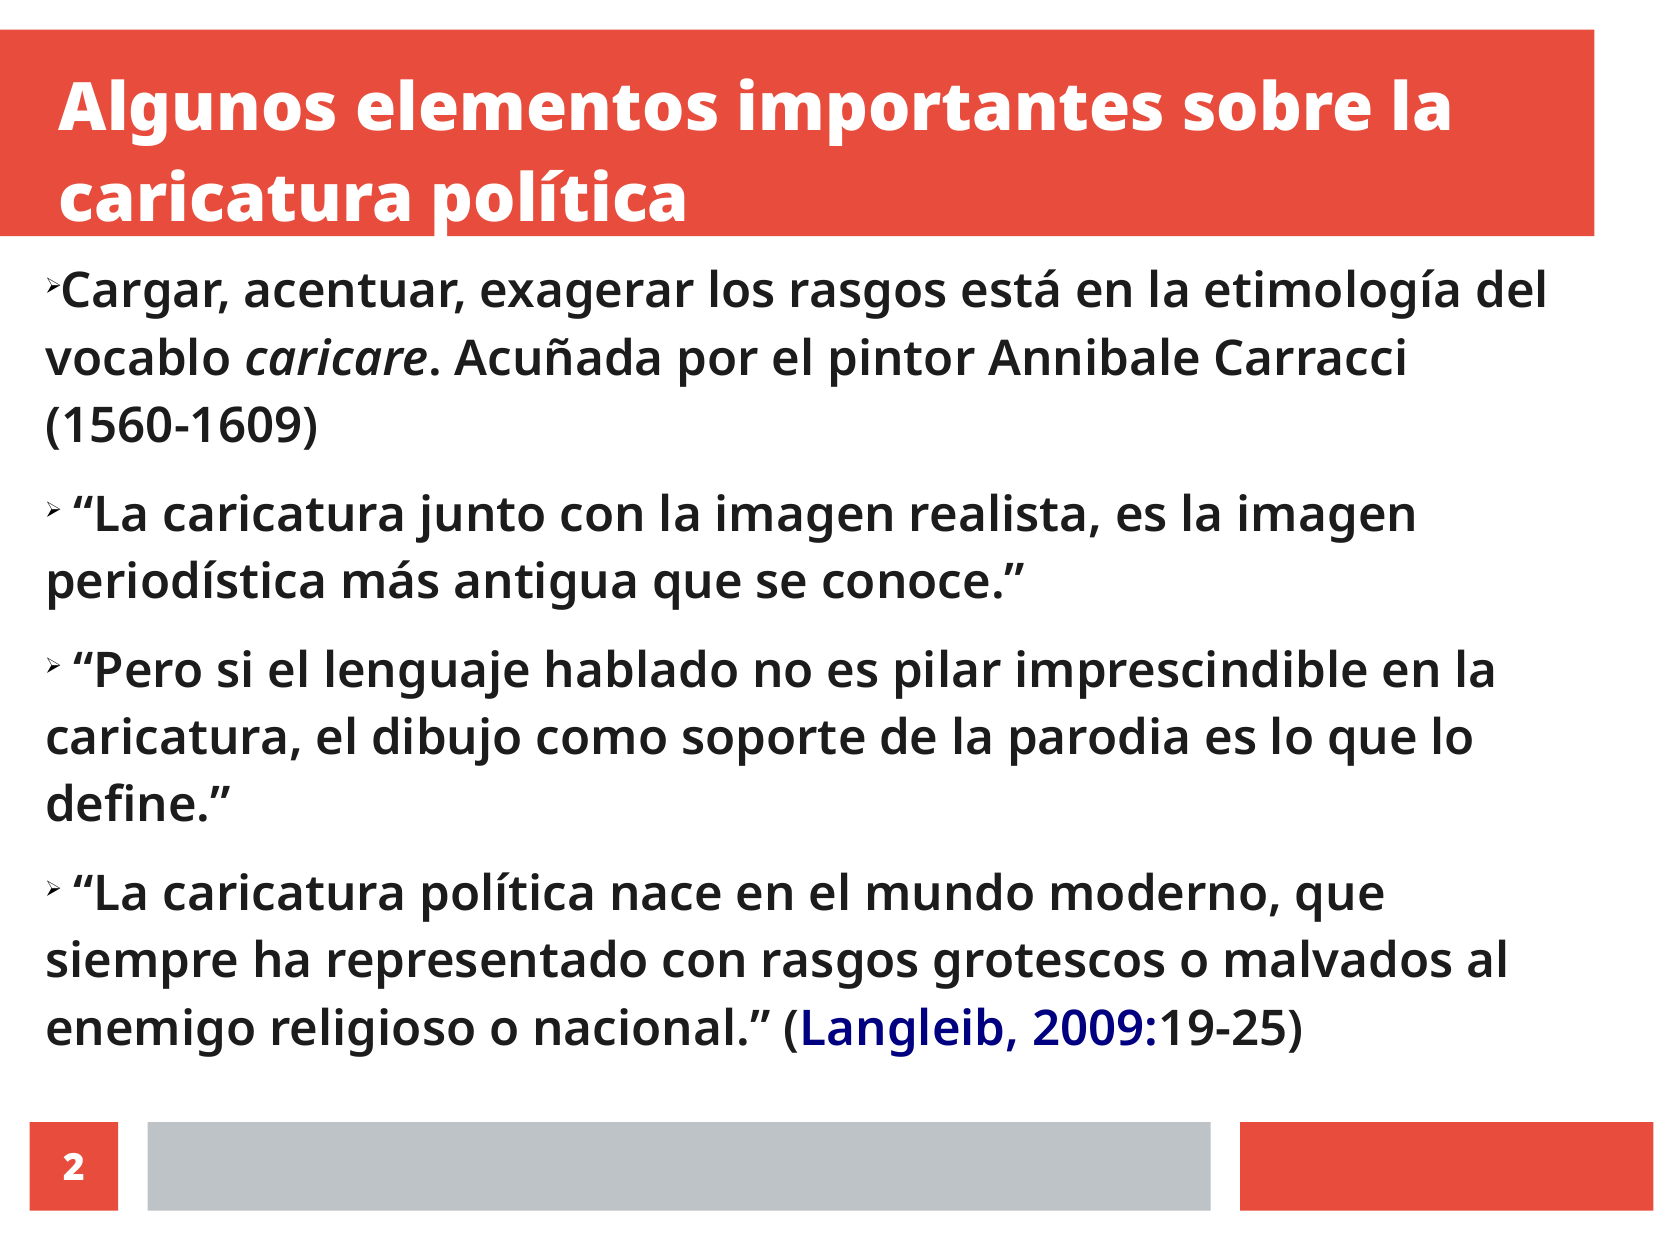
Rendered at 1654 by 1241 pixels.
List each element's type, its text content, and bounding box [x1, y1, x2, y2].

list Cargar, acentuar, exagerar los rasgos está en la etimología del vocablo caricare. Acuñada por el pintor Annibale Carracci (1560-1609) “La caricatura junto con la imagen realista, es la imagen periodística más antigua que se conoce.” “Pero si el lenguaje hablado no es pilar imprescindible en la caricatura, el dibujo como soporte de la parodia es lo que lo define.” “La caricatura política nace en el mundo moderno, que siempre ha representado con rasgos grotescos o malvados al enemigo religioso o nacional.” (Langleib, 2009:19-25) [45, 255, 1552, 1070]
title Algunos elementos importantes sobre la caricatura política [59, 59, 1595, 207]
